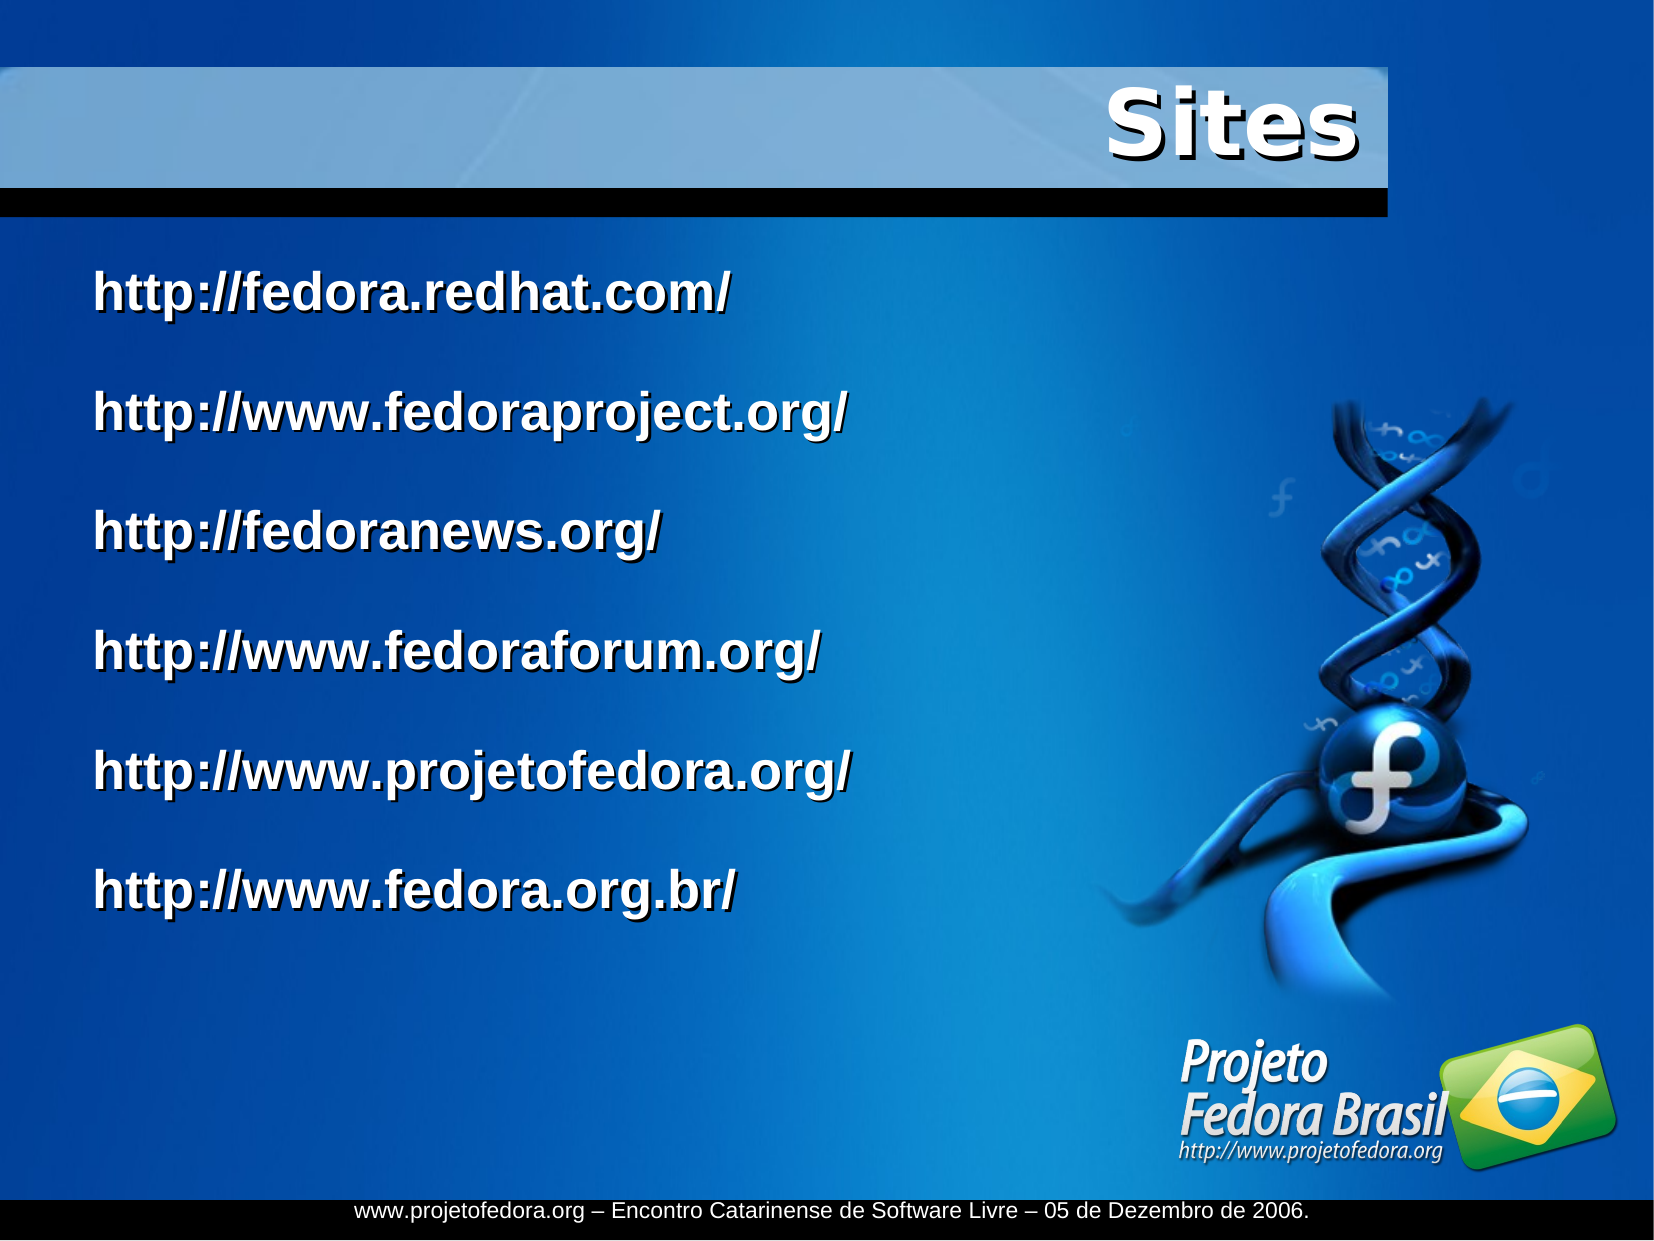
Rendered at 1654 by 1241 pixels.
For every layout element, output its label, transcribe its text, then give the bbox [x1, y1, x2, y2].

text_box Sites [1087, 63, 1394, 202]
text_box www.projetofedora.org – Encontro Catarinense de Software Livre – 05 de Dezembro de 2006. [339, 1190, 1427, 1241]
picture [0, 0, 1654, 1200]
list http://fedora.redhat.com/ http://www.fedoraproject.org/ http://fedoranews.org/ http://www.fedoraforum.org/ http://www.projetofedora.org/ http://www.fedora.org.br/ [75, 261, 1201, 1163]
